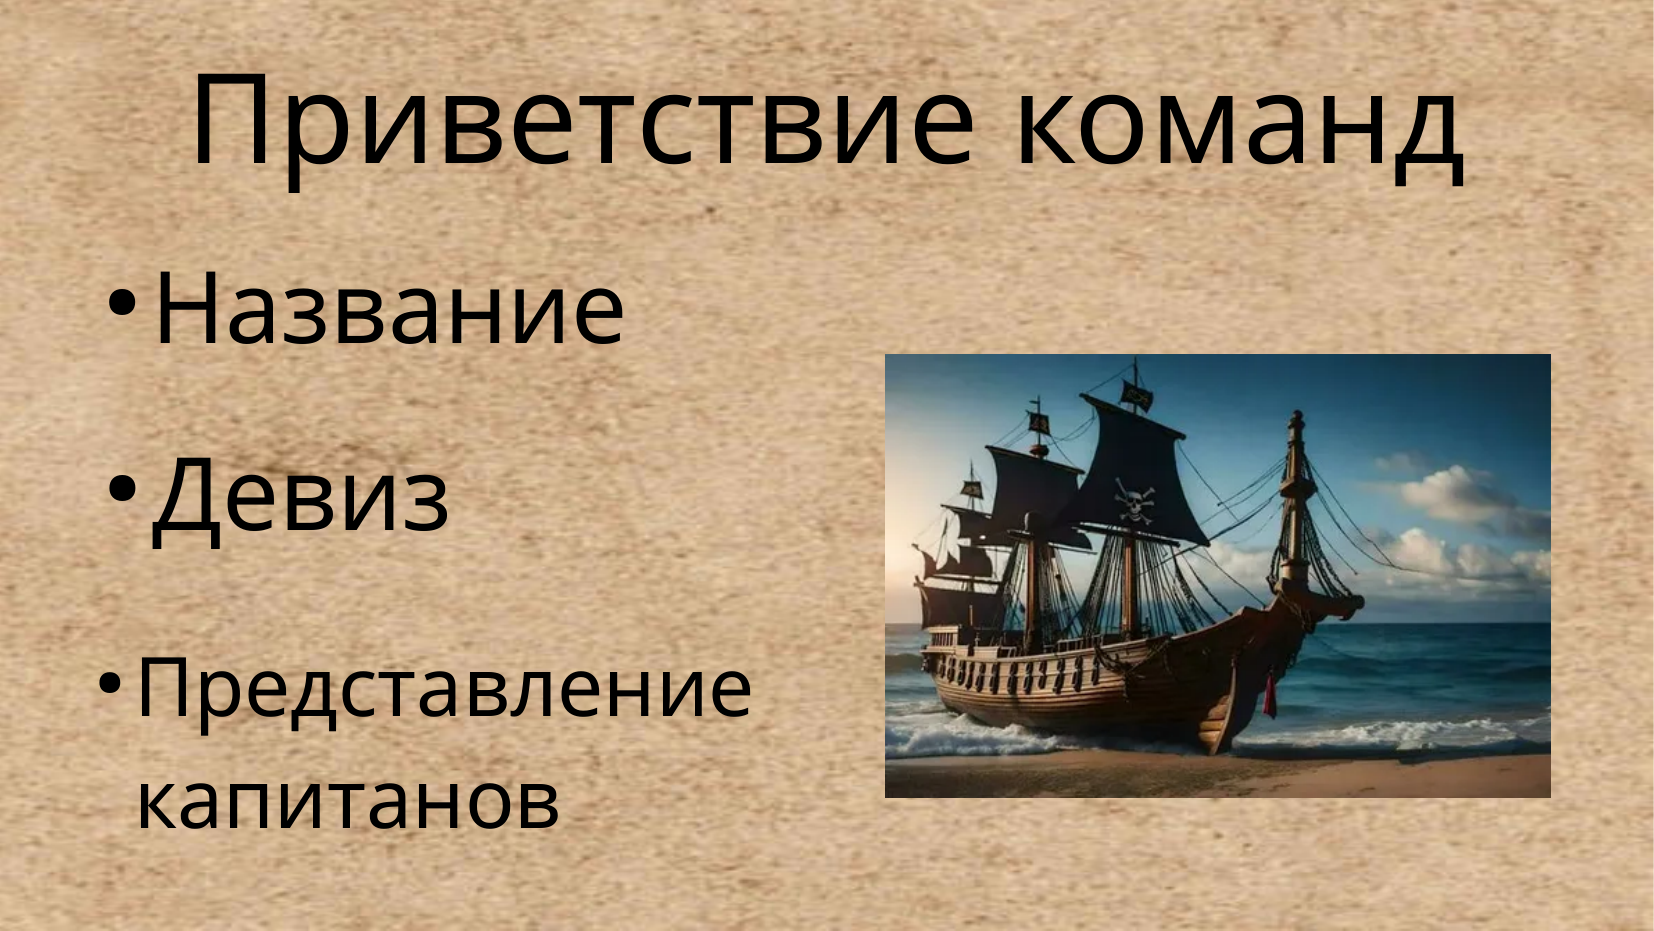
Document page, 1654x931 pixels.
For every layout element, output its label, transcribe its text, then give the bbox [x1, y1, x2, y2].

list Название [88, 236, 686, 376]
list Девиз [88, 421, 686, 562]
picture [0, 0, 1654, 931]
title Приветствие команд [82, 37, 1571, 193]
list Представление капитанов [82, 628, 798, 857]
